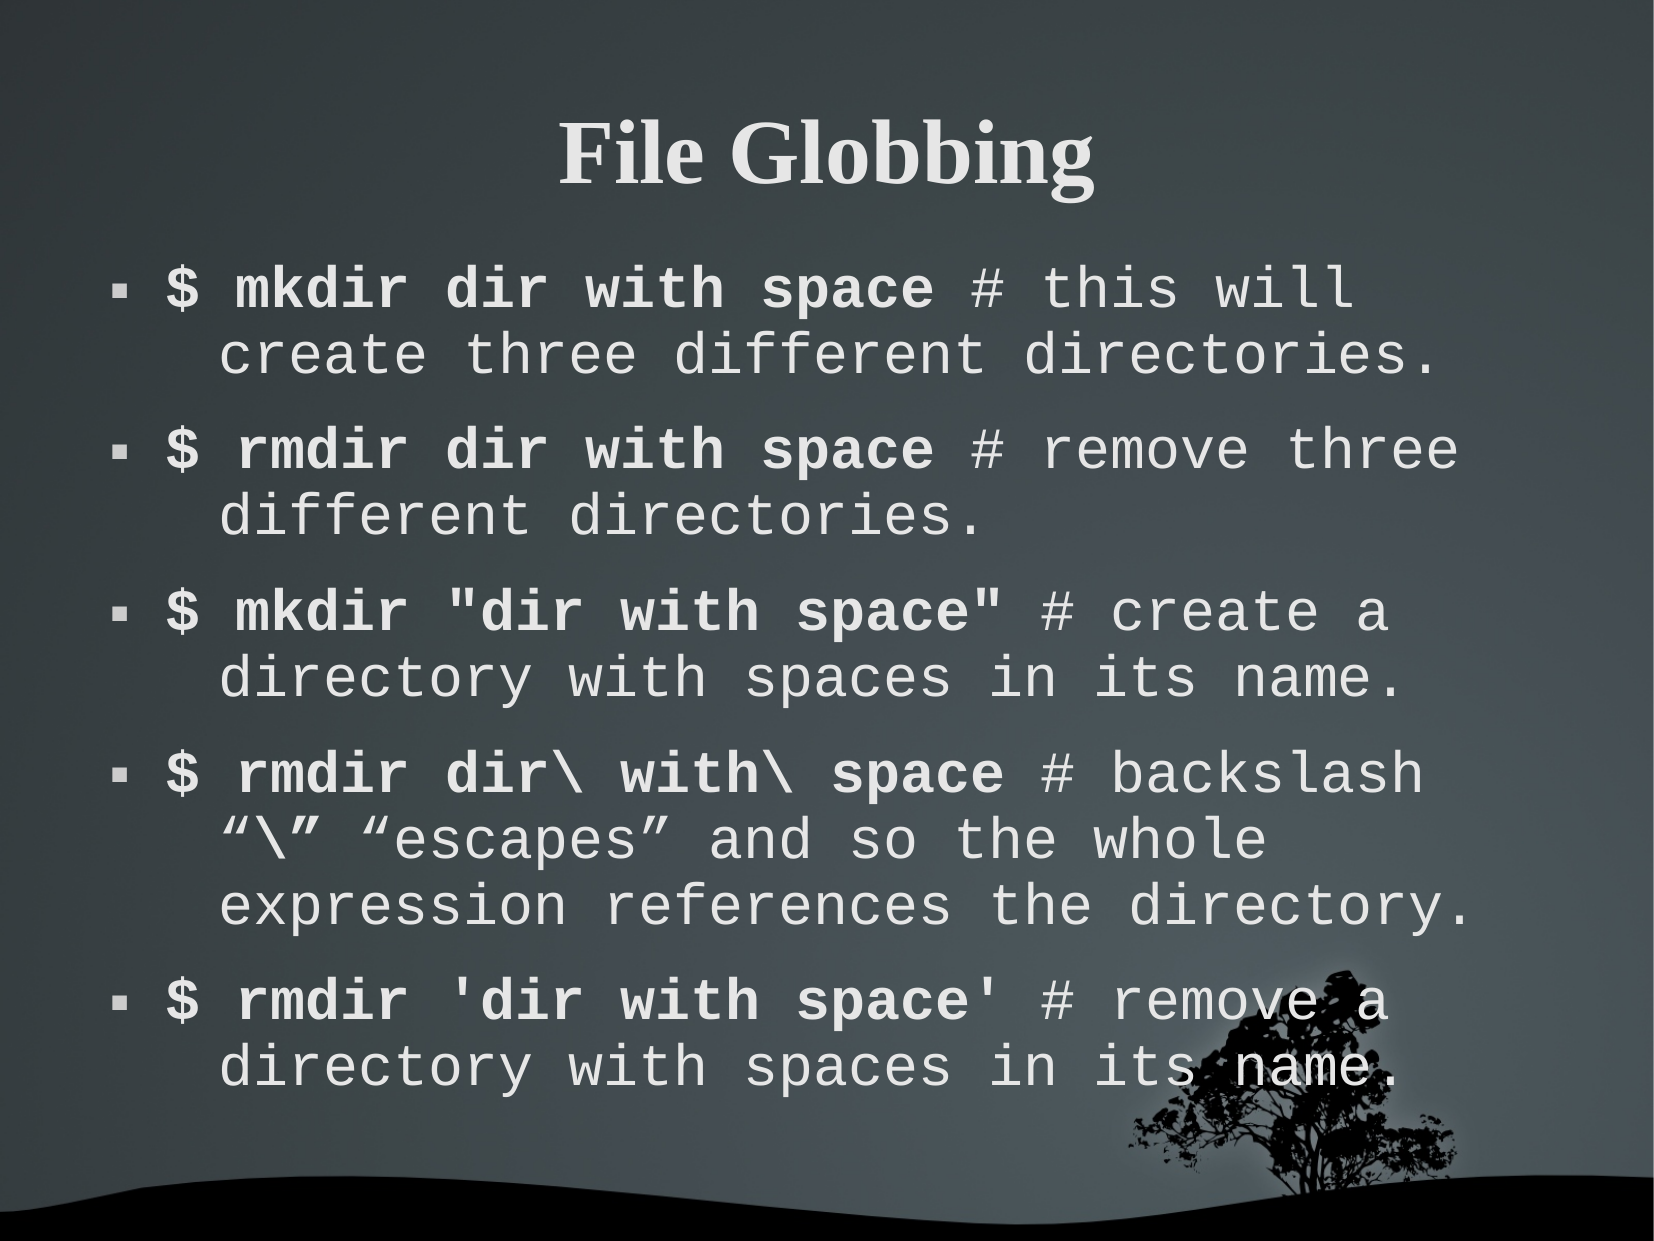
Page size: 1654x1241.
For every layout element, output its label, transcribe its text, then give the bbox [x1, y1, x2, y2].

title File Globbing [82, 33, 1572, 273]
picture [0, 0, 1654, 1241]
list $ mkdir dir with space # this will create three different directories. $ rmdir dir with space # remove three different directories. $ mkdir "dir with space" # create a directory with spaces in its name. $ rmdir dir\ with\ space # backslash “\” “escapes” and so the whole expression references the directory. $ rmdir 'dir with space' # remove a directory with spaces in its name. [76, 258, 1565, 1197]
